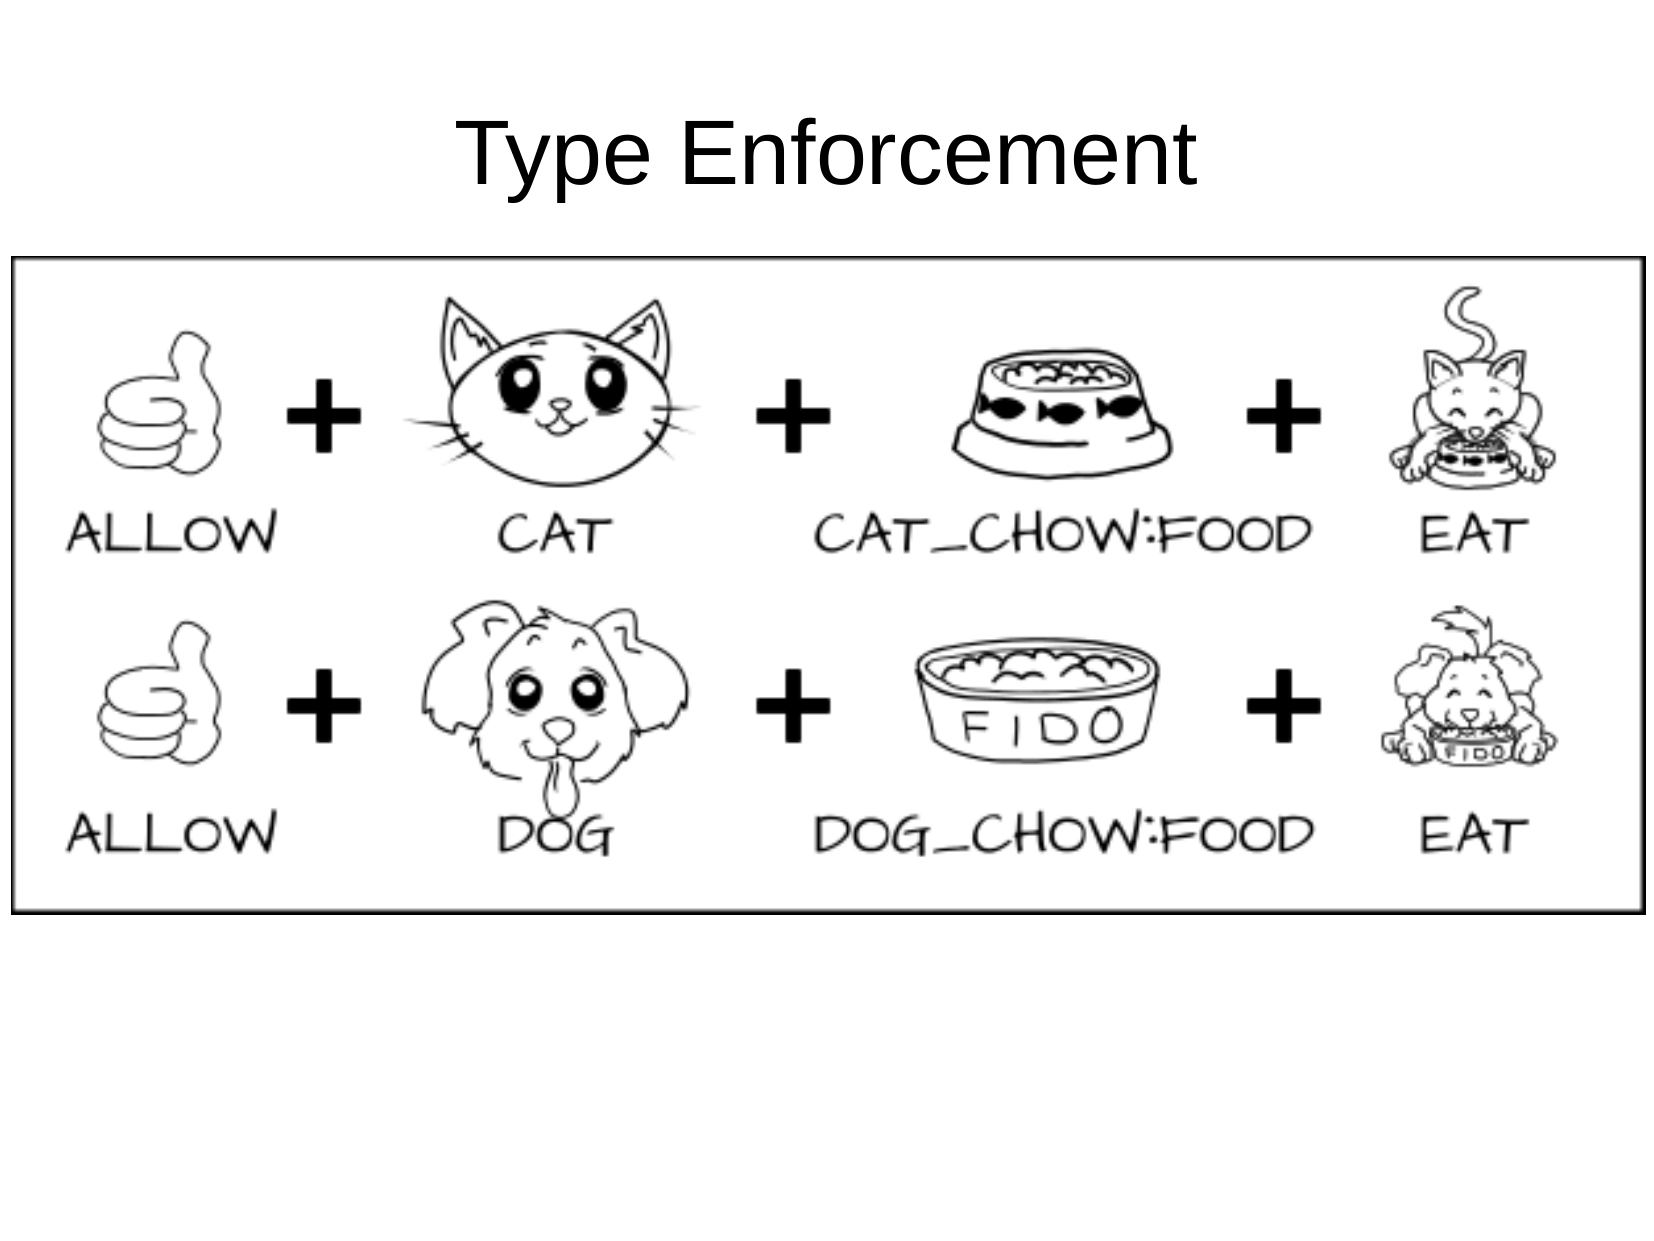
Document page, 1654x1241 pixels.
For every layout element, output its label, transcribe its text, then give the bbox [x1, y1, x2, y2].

picture [11, 256, 1646, 916]
title Type Enforcement [82, 49, 1571, 256]
